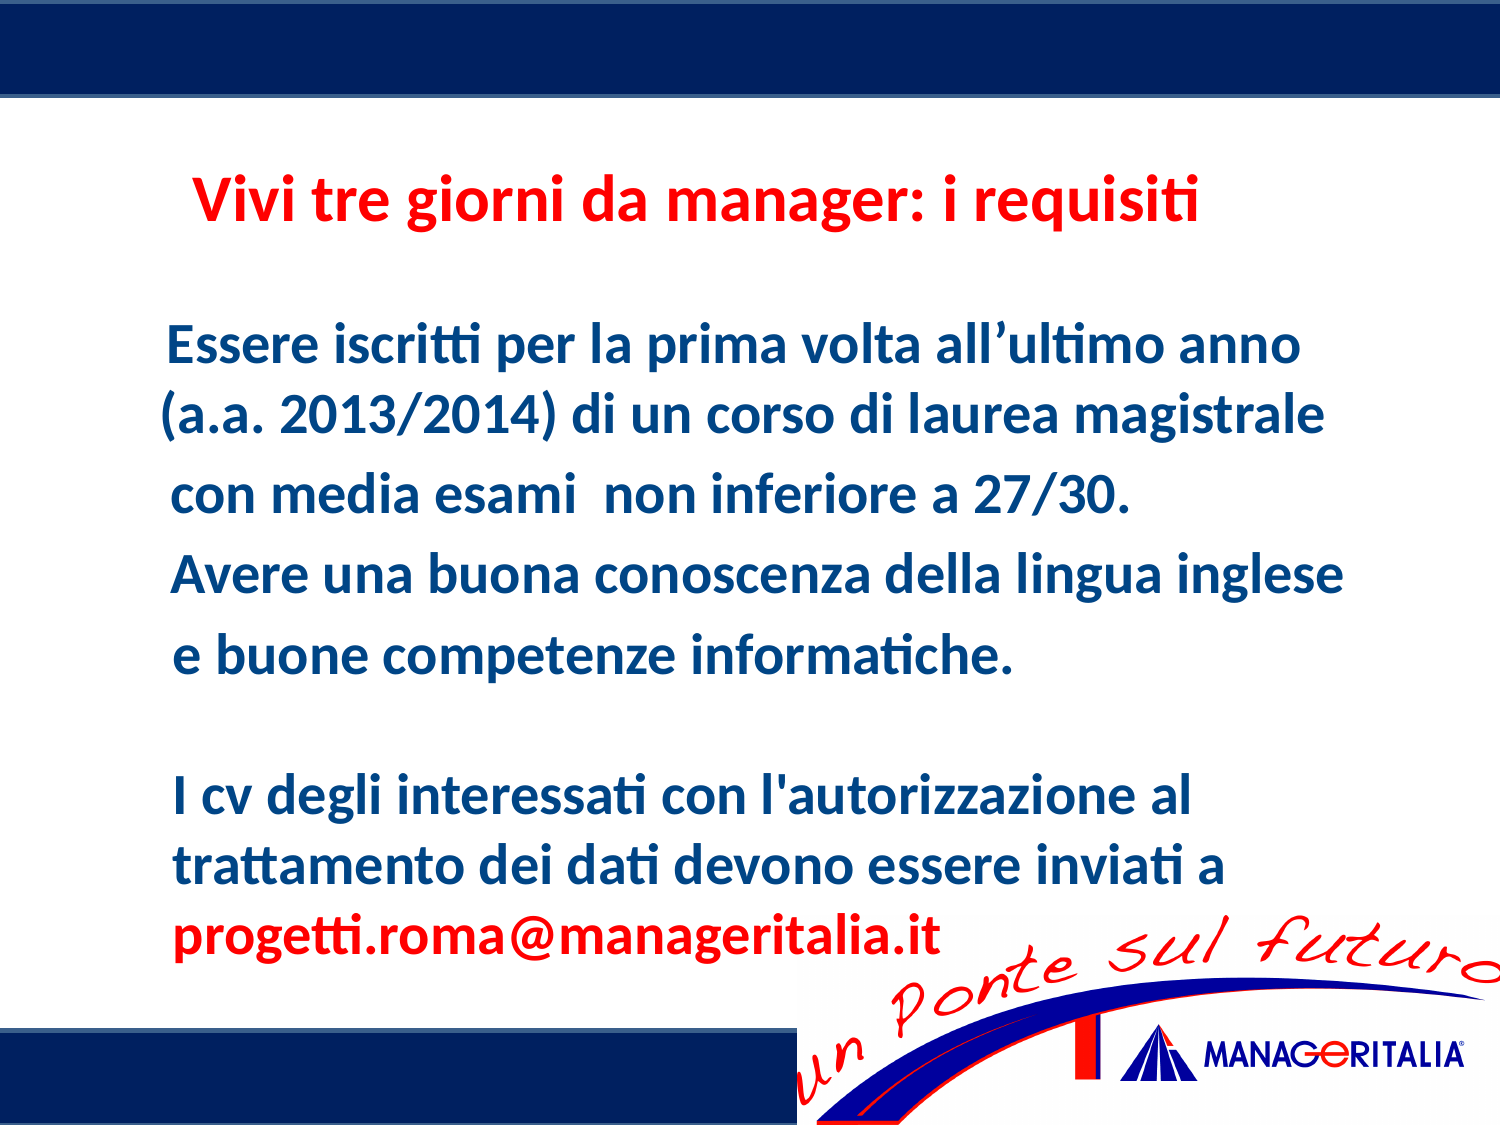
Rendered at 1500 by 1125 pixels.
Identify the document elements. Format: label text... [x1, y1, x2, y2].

picture [797, 915, 1500, 1125]
text_box [0, 1, 1500, 97]
text_box [0, 1030, 797, 1125]
text_box Vivi tre giorni da manager: i requisiti Essere iscritti per la prima volta all’ultimo anno (a.a. 2013/2014) di un corso di laurea magistrale con media esami non inferiore a 27/30. Avere una buona conoscenza della lingua inglese e buone competenze informatiche. I cv degli interessati con l'autorizzazione al trattamento dei dati devono essere inviati a progetti.roma@manageritalia.it [118, 147, 1418, 1044]
